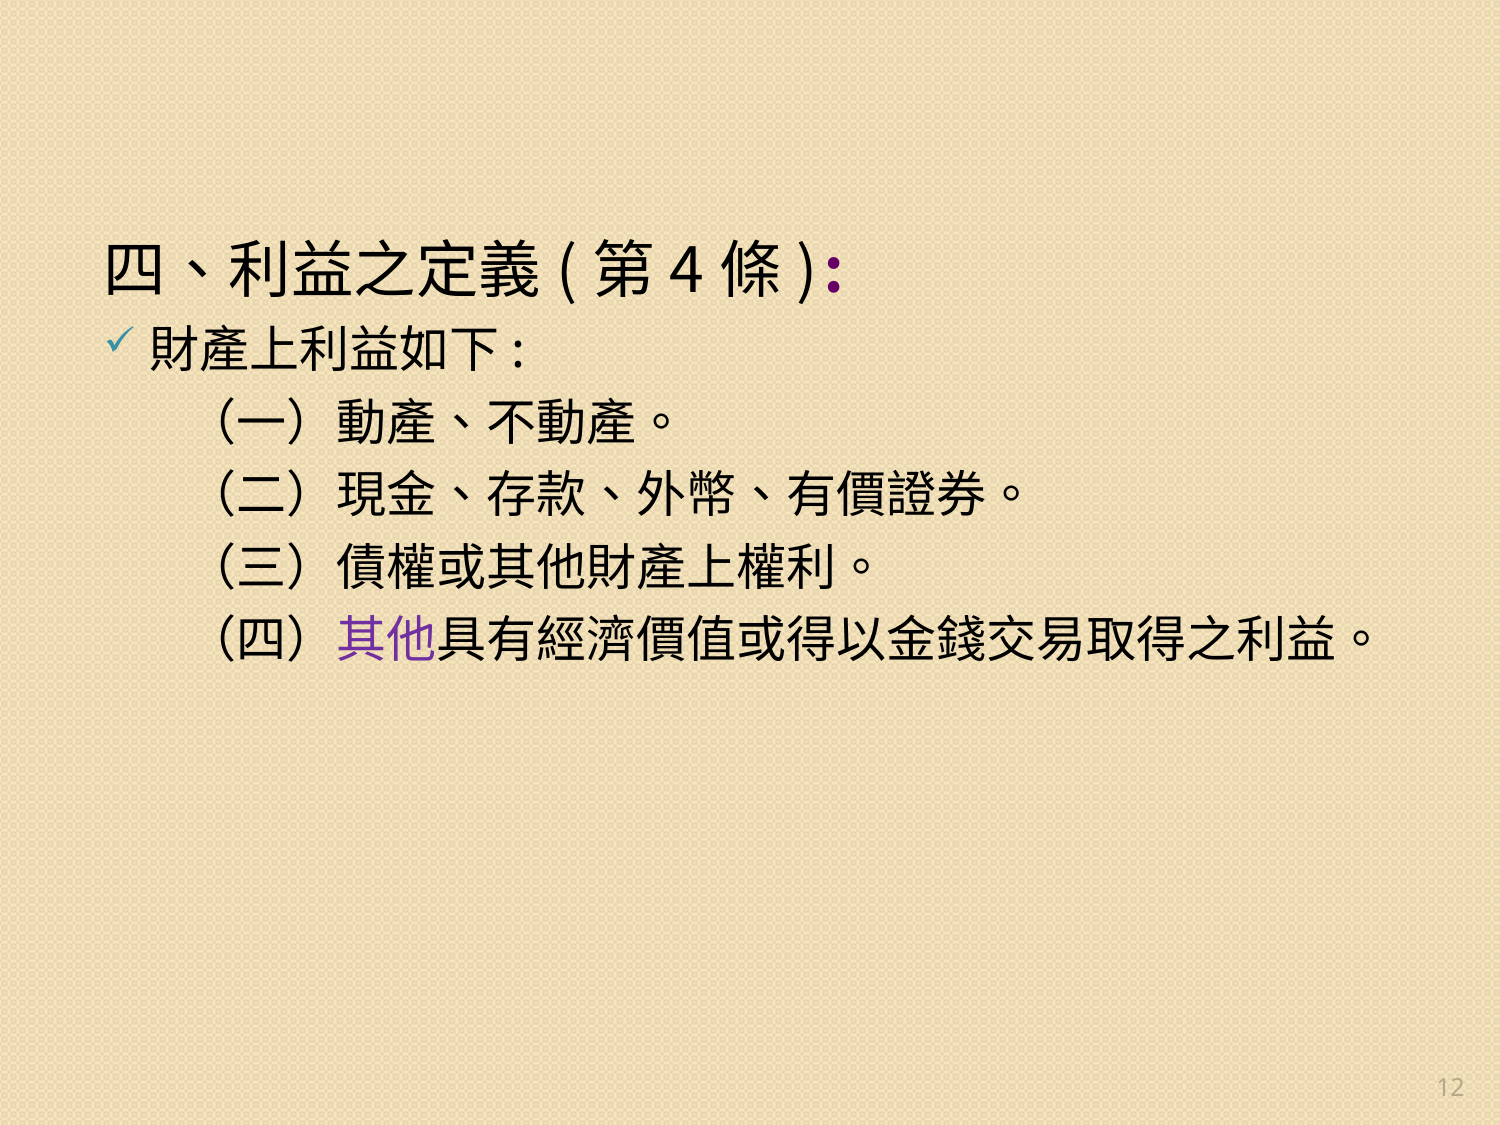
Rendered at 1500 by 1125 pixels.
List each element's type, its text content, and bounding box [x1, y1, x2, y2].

list 四、利益之定義(第4條): 財產上利益如下: （一）動產、不動產。 （二）現金、存款、外幣、有價證券。 （三）債權或其他財產上權利。 （四）其他具有經濟價值或得以金錢交易取得之利益。 [75, 222, 1413, 1055]
slide_number <編號> [1413, 1034, 1488, 1113]
picture [0, 0, 1500, 1125]
